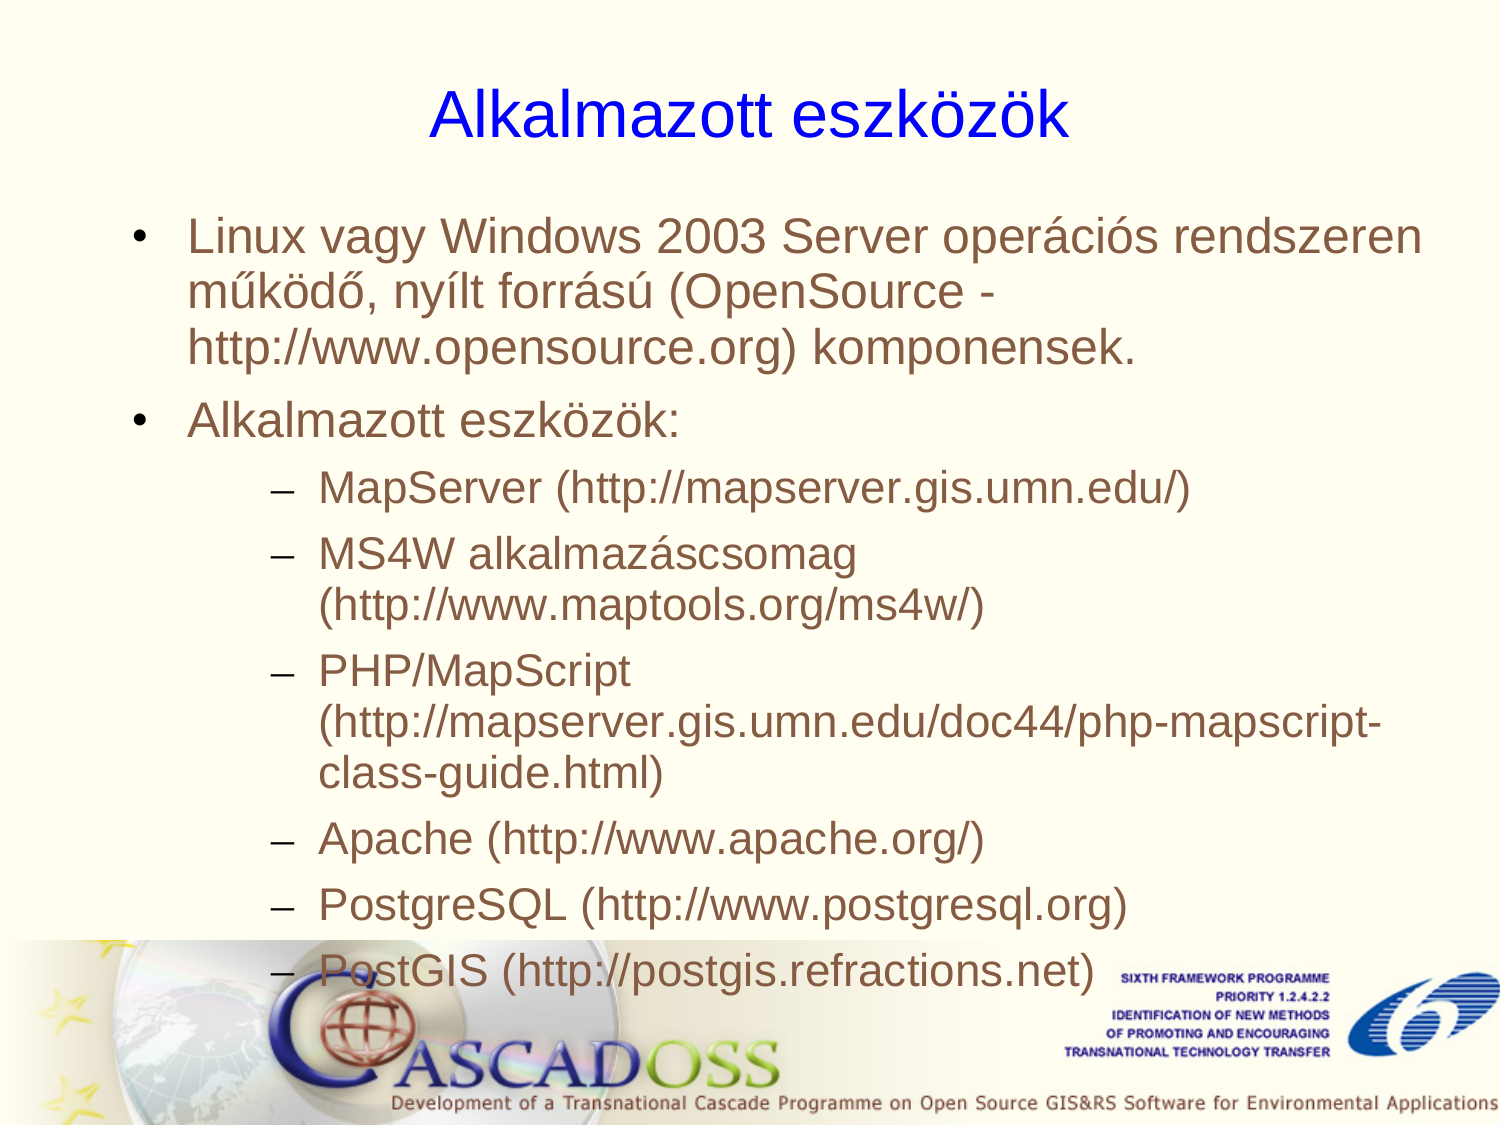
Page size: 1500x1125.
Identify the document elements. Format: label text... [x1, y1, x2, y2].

title Alkalmazott eszközök [75, 28, 1425, 201]
picture [0, 940, 1500, 1125]
list Linux vagy Windows 2003 Server operációs rendszeren működő, nyílt forrású (OpenSource - http://www.opensource.org) komponensek. Alkalmazott eszközök: MapServer (http://mapserver.gis.umn.edu/) MS4W alkalmazáscsomag (http://www.maptools.org/ms4w/) PHP/MapScript (http://mapserver.gis.umn.edu/doc44/php-mapscript-class-guide.html) Apache (http://www.apache.org/) PostgreSQL (http://www.postgresql.org) PostGIS (http://postgis.refractions.net) [75, 207, 1425, 945]
